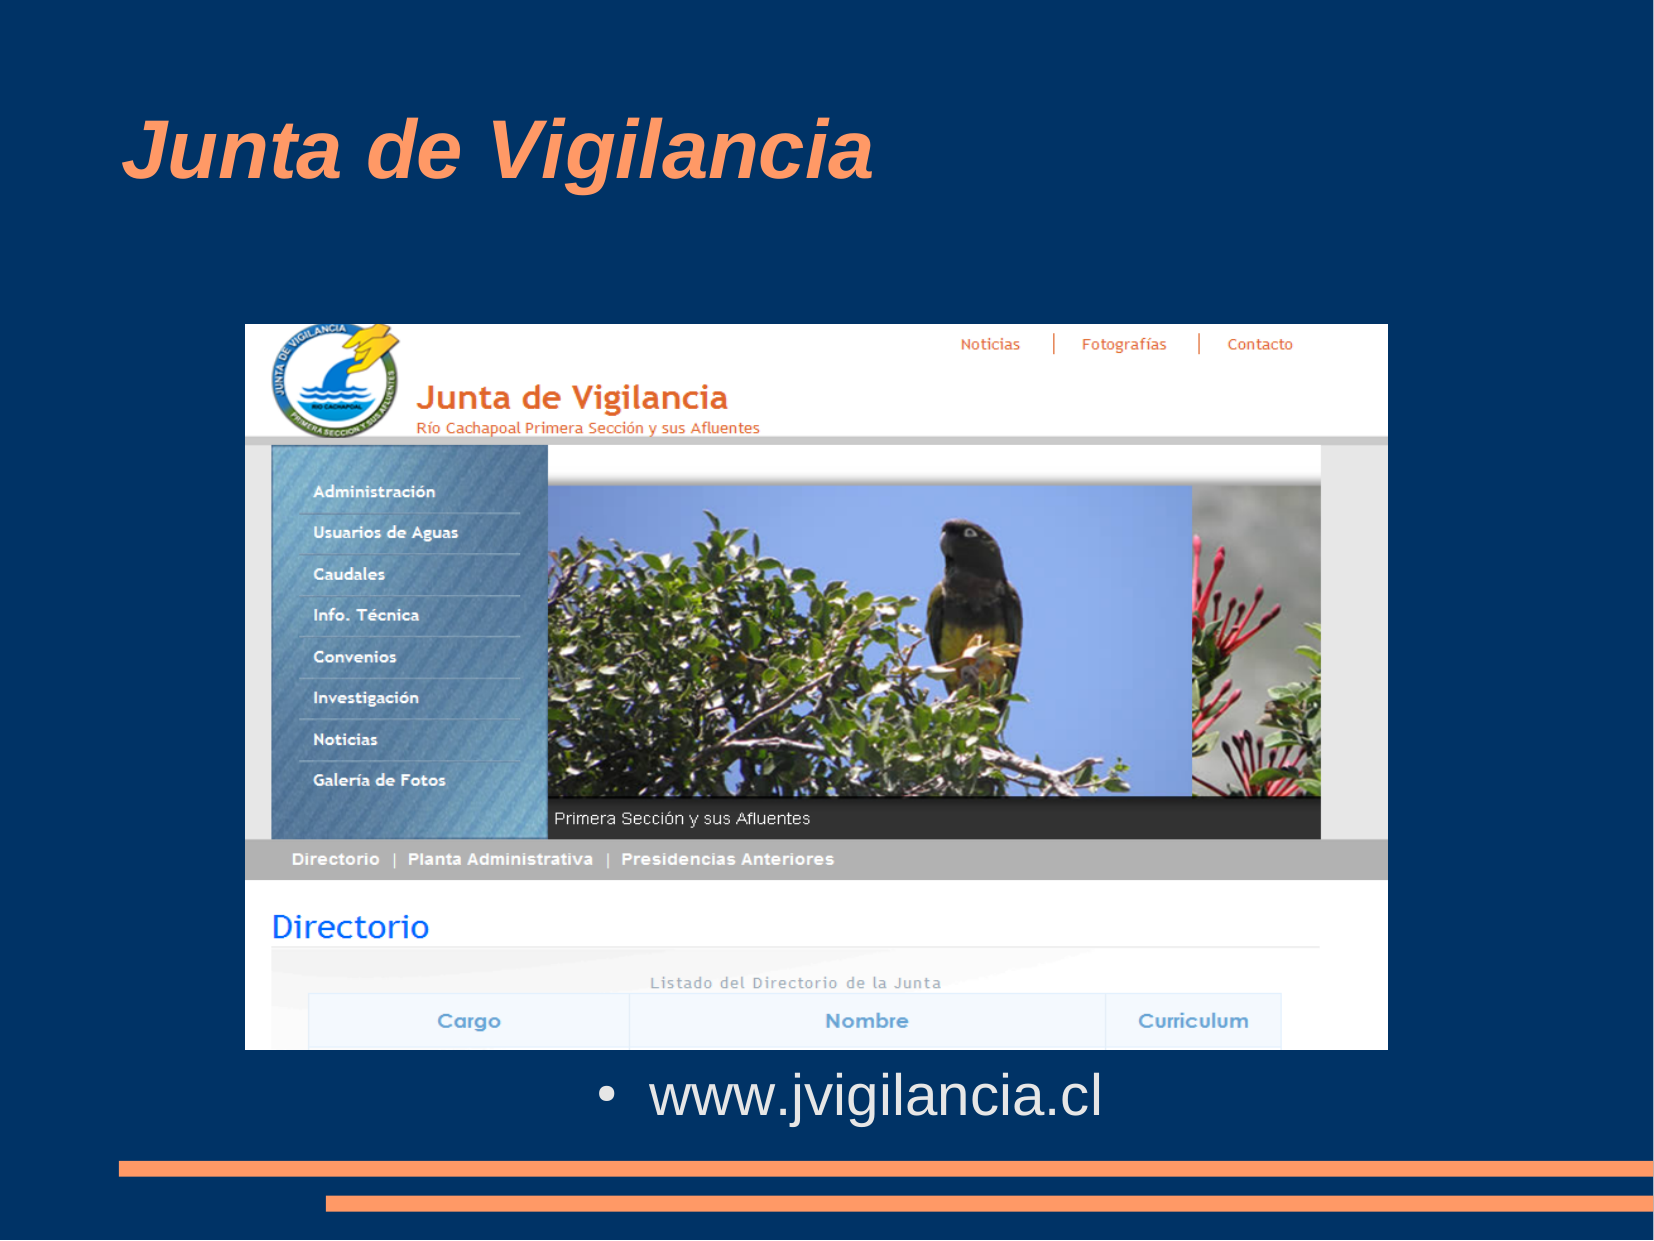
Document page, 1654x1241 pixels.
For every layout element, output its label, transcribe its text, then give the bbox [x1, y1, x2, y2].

picture [245, 324, 1388, 1050]
title Junta de Vigilancia [121, 46, 1534, 254]
list www.jvigilancia.cl [121, 1062, 1561, 1132]
